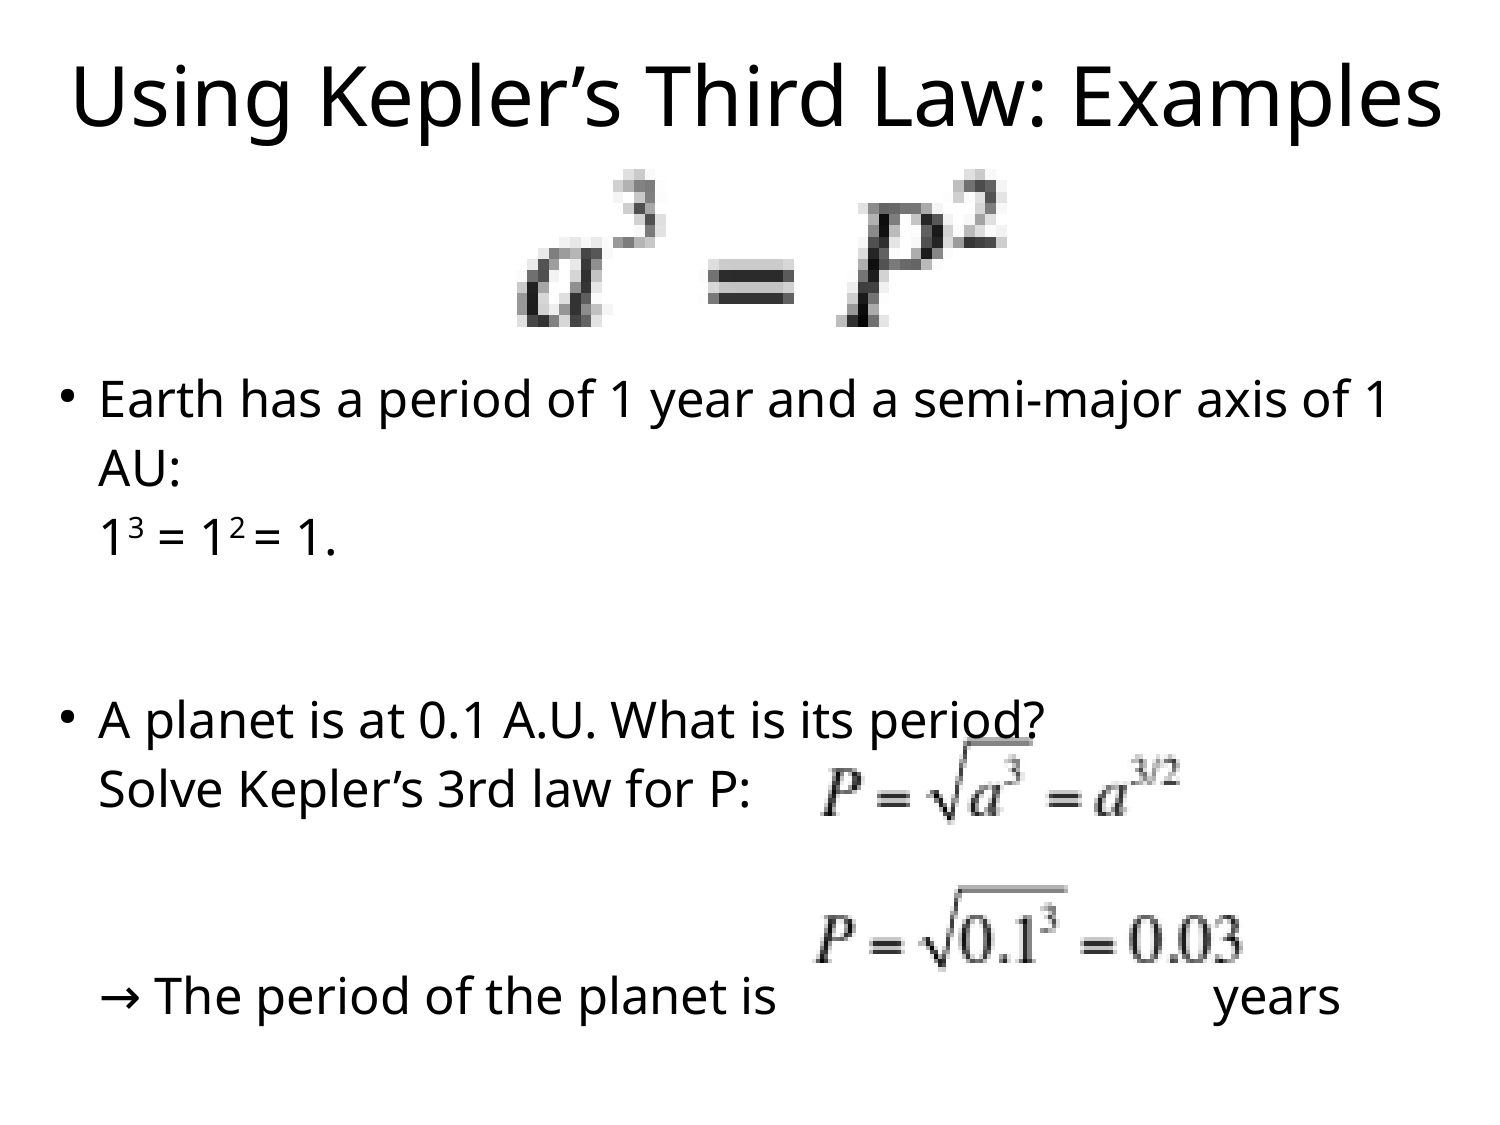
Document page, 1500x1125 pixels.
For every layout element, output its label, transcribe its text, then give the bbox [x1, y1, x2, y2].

picture [804, 872, 1249, 973]
title Using Kepler’s Third Law: Examples [45, 27, 1471, 163]
picture [496, 136, 1019, 351]
picture [812, 725, 1186, 826]
list Earth has a period of 1 year and a semi-major axis of 1 AU: 13 = 12 = 1. A planet is at 0.1 A.U. What is its period? Solve Kepler’s 3rd law for P: → The period of the planet is years [45, 179, 1471, 1036]
